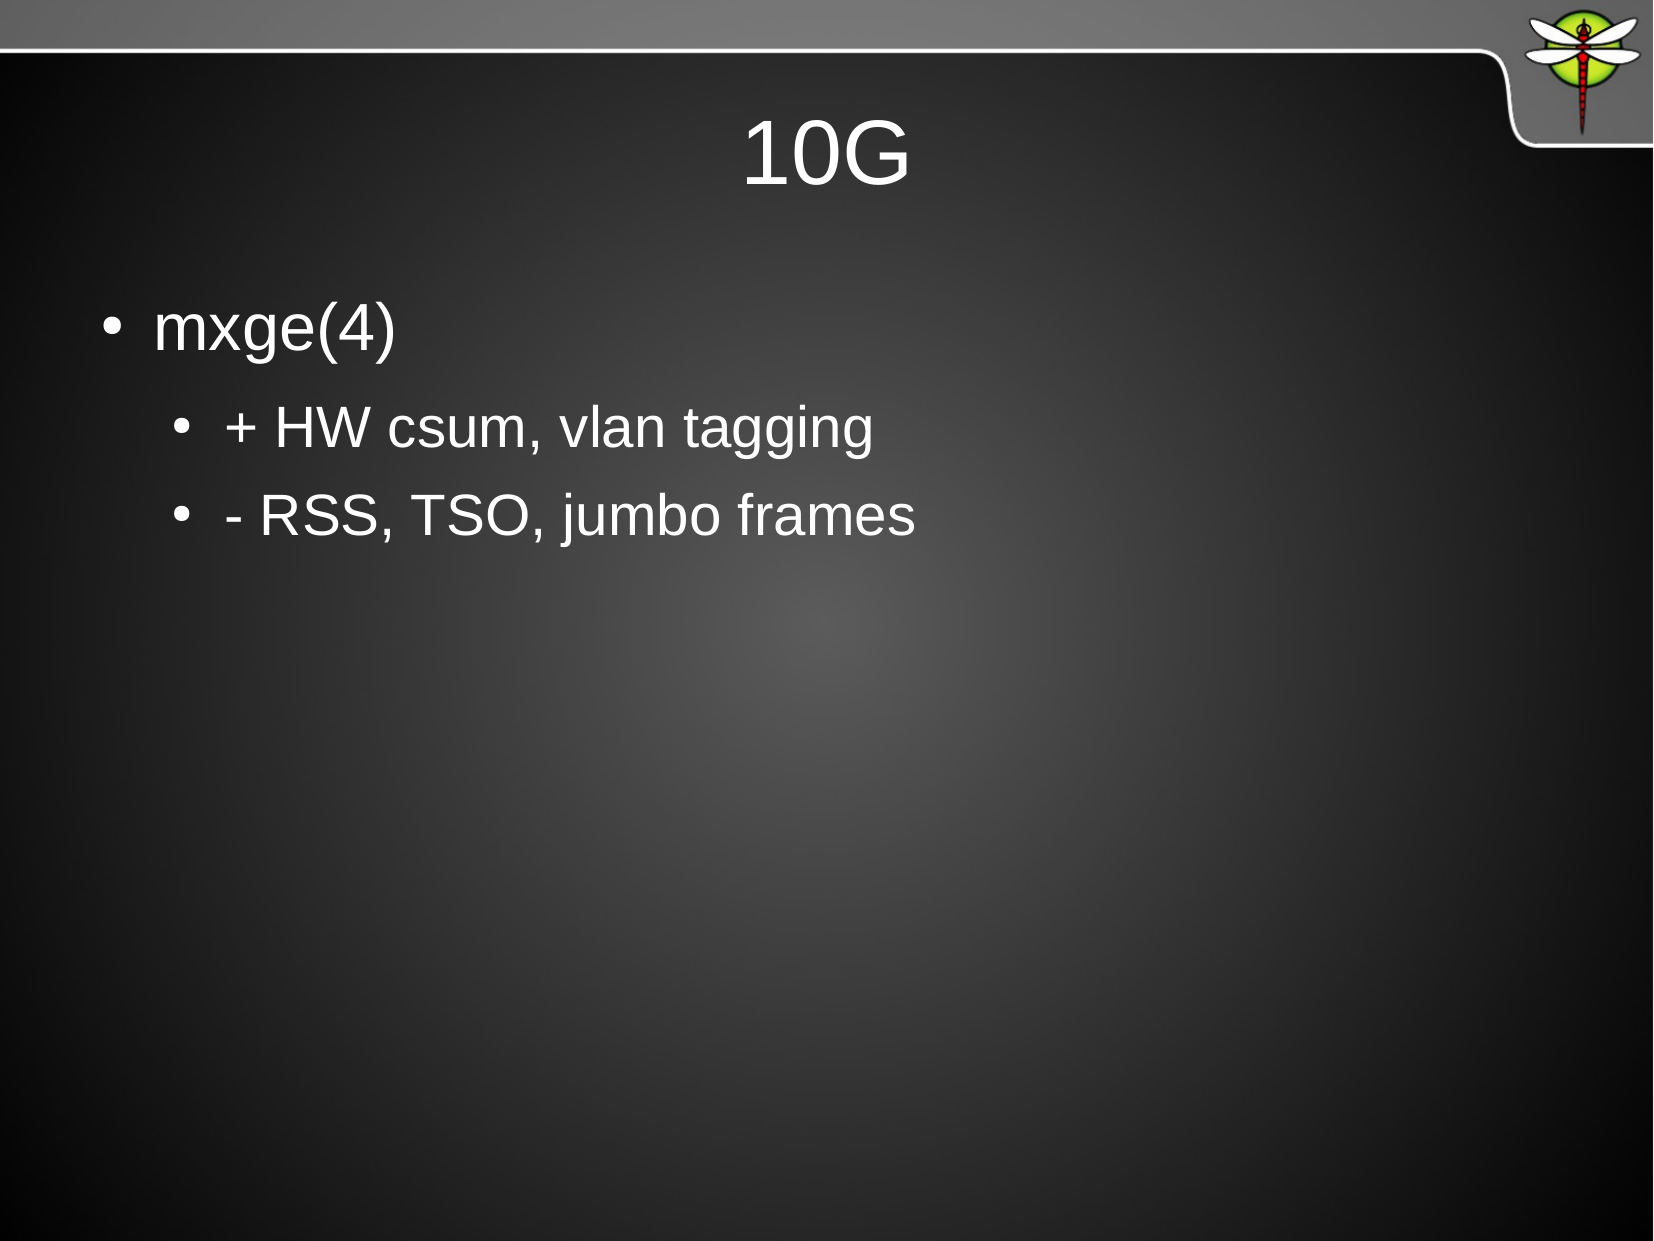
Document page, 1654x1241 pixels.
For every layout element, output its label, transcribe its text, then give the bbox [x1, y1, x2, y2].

picture [0, 0, 1654, 1241]
title 10G [82, 49, 1571, 257]
list mxge(4) + HW csum, vlan tagging - RSS, TSO, jumbo frames [82, 290, 1571, 1109]
